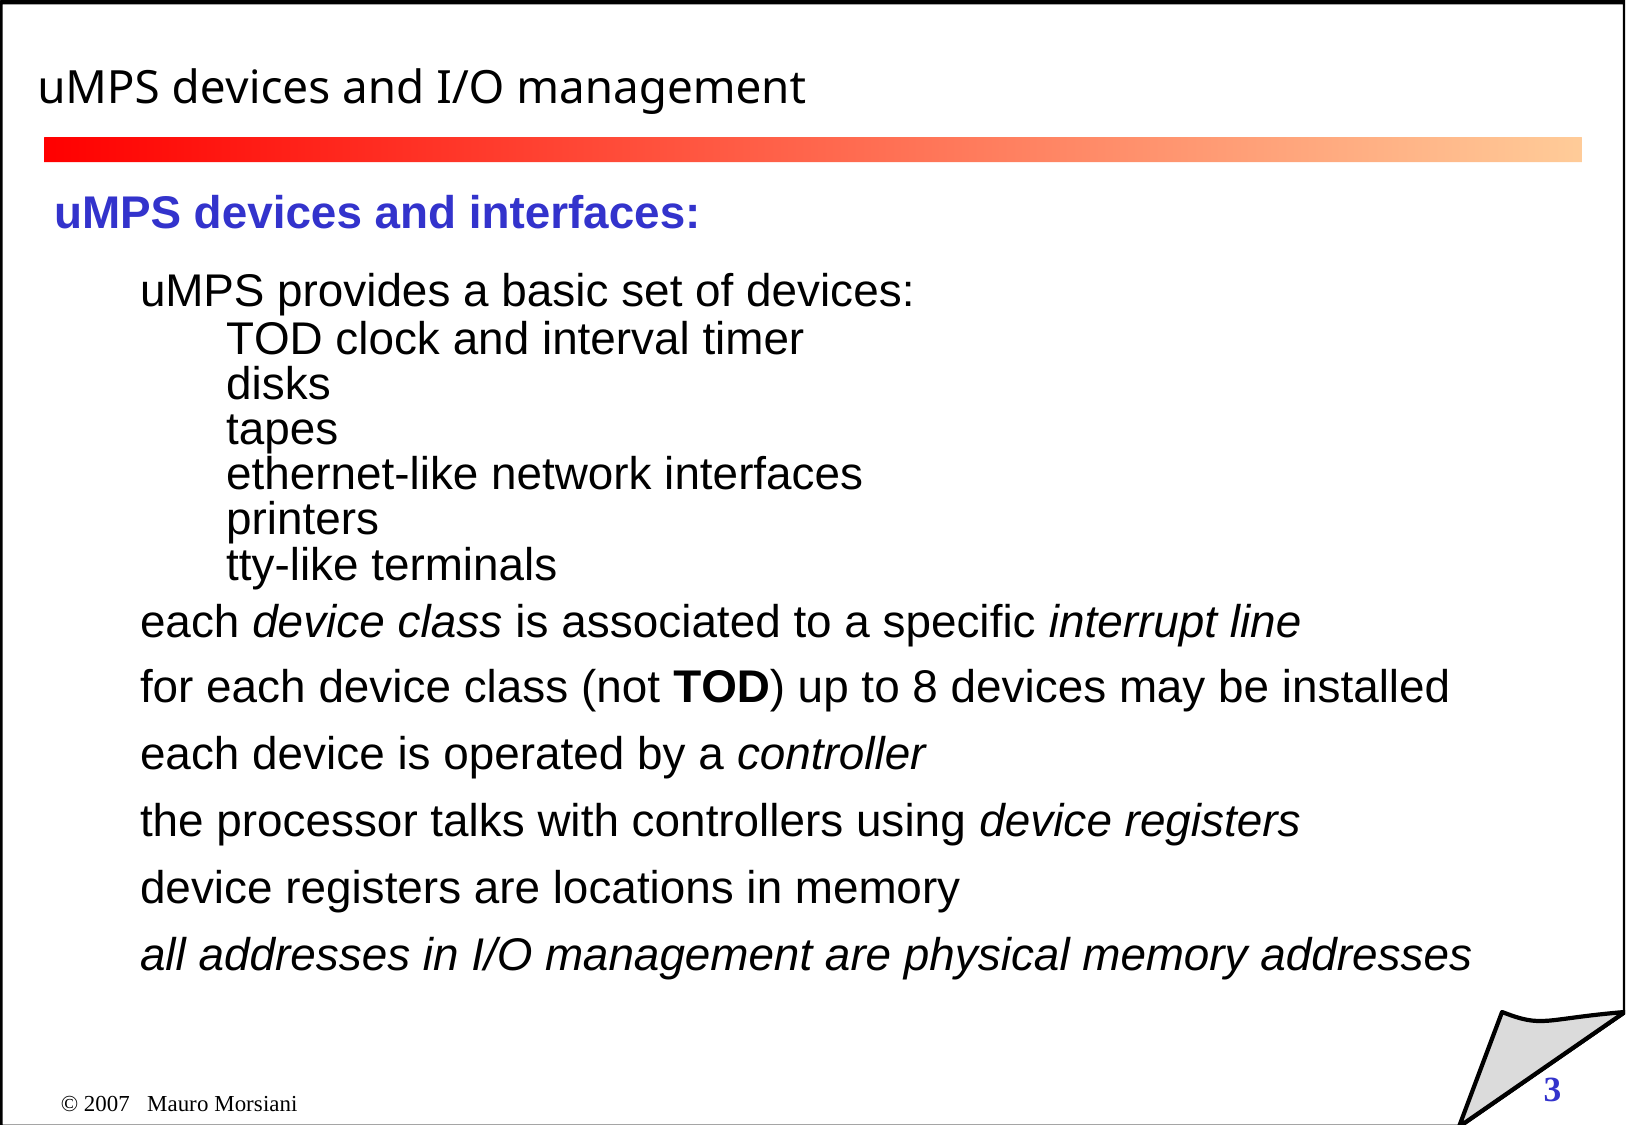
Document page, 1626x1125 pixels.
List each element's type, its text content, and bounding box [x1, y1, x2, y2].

title uMPS devices and I/O management [37, 44, 1588, 131]
list uMPS devices and interfaces: uMPS provides a basic set of devices: TOD clock and interval timer disks tapes ethernet-like network interfaces printers tty-like terminals each device class is associated to a specific interrupt line for each device class (not TOD) up to 8 devices may be installed each device is operated by a controller the processor talks with controllers using device registers device registers are locations in memory all addresses in I/O management are physical memory addresses [54, 187, 1571, 1124]
